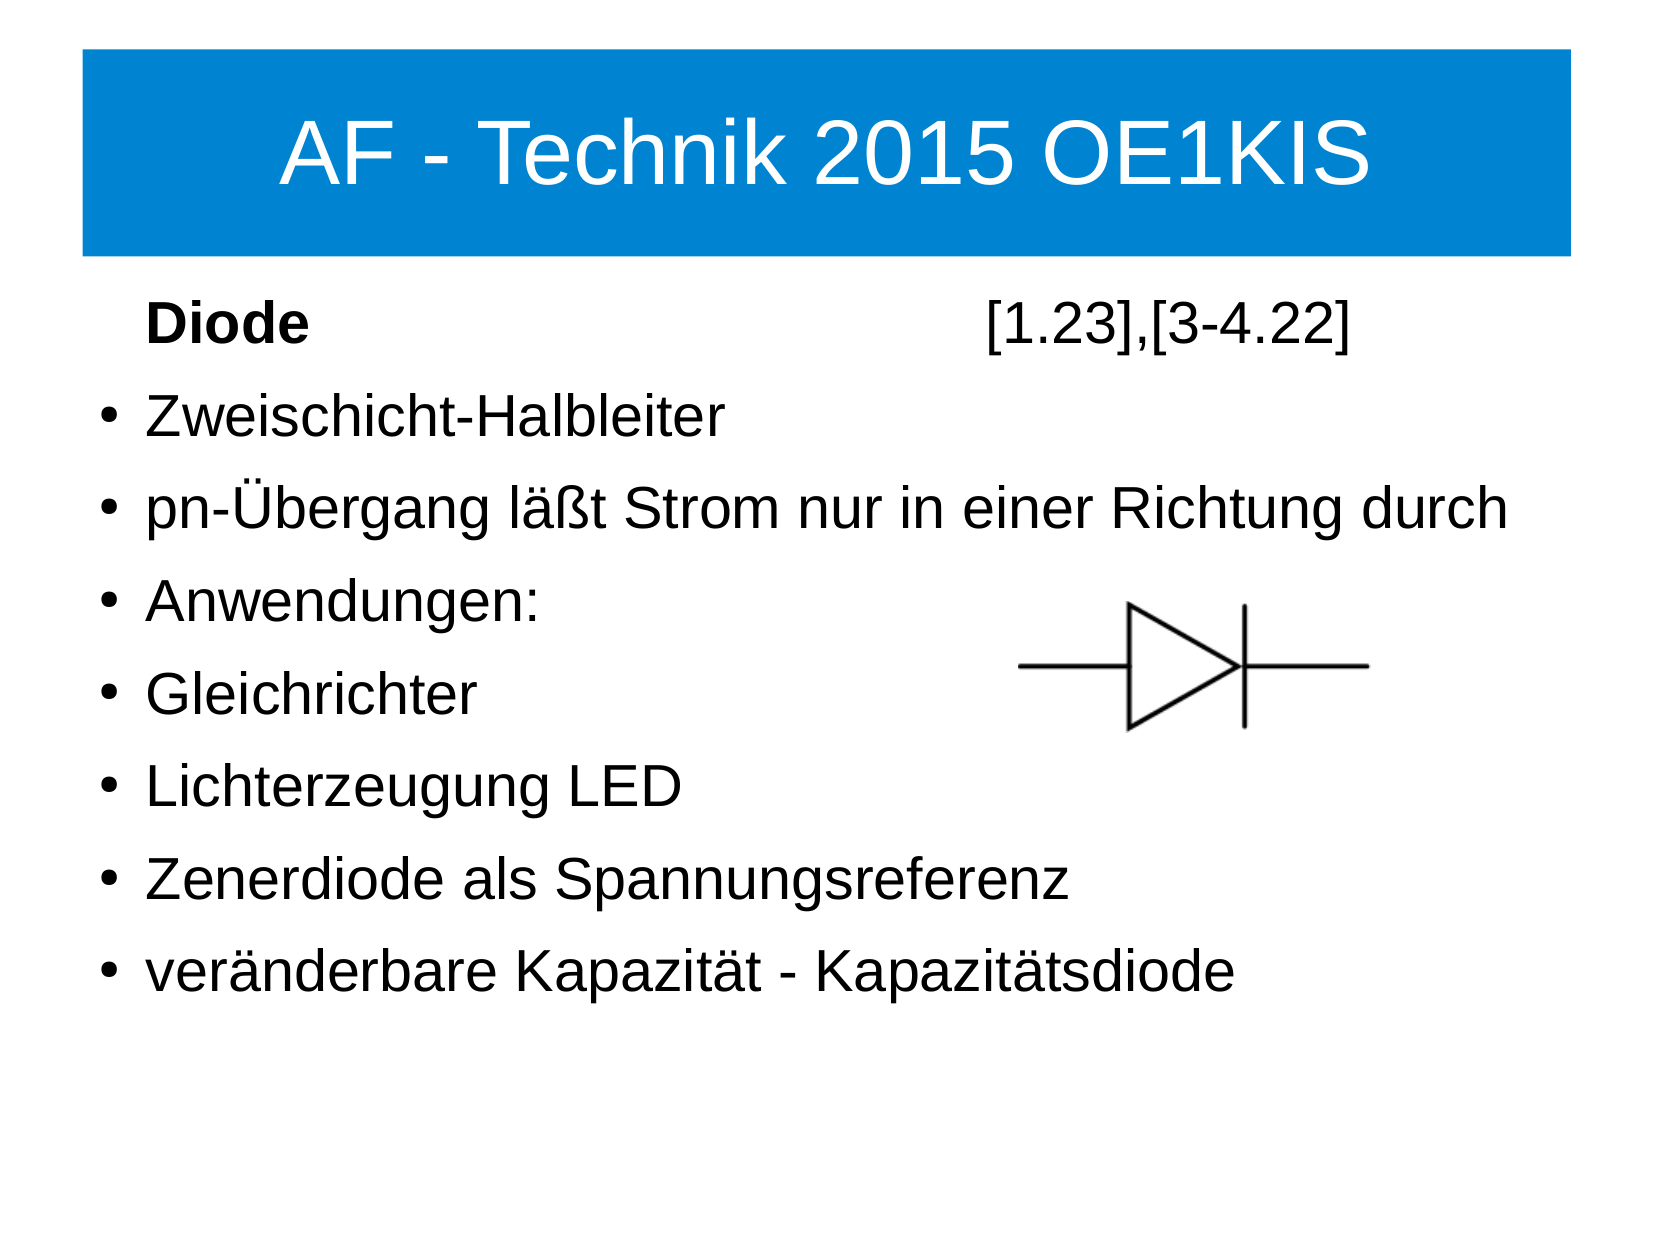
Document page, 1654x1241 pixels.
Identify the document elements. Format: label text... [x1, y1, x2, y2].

title AF - Technik 2015 OE1KIS [82, 49, 1571, 257]
picture [1018, 601, 1371, 733]
list Diode [1.23],[3-4.22] Zweischicht-Halbleiter pn-Übergang läßt Strom nur in einer Richtung durch Anwendungen: Gleichrichter Lichterzeugung LED Zenerdiode als Spannungsreferenz veränderbare Kapazität - Kapazitätsdiode [82, 290, 1571, 1010]
